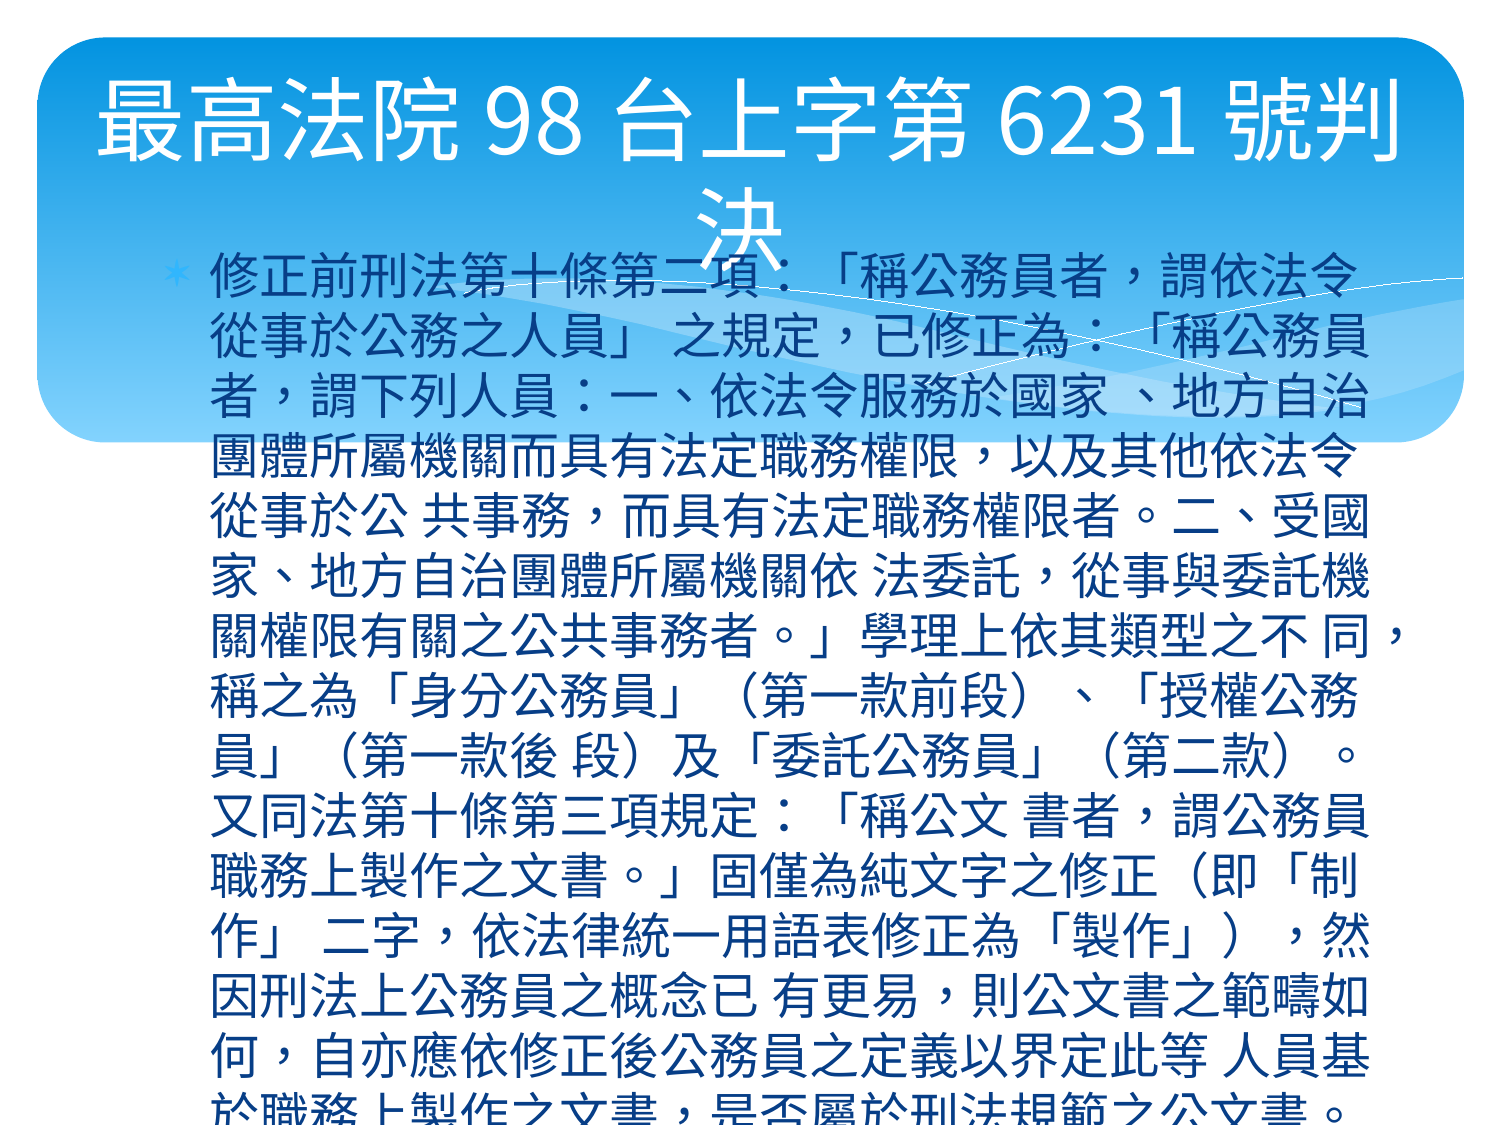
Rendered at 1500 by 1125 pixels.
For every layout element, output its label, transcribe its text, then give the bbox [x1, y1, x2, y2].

title 最高法院98台上字第6231號判決 [75, 55, 1425, 261]
list 修正前刑法第十條第二項：「稱公務員者，謂依法令從事於公務之人員」 之規定，已修正為：「稱公務員者，謂下列人員：一、依法令服務於國家 、地方自治團體所屬機關而具有法定職務權限，以及其他依法令從事於公 共事務，而具有法定職務權限者。二、受國家、地方自治團體所屬機關依 法委託，從事與委託機關權限有關之公共事務者。」學理上依其類型之不 同，稱之為「身分公務員」（第一款前段）、「授權公務員」（第一款後 段）及「委託公務員」（第二款）。又同法第十條第三項規定：「稱公文 書者，謂公務員職務上製作之文書。」固僅為純文字之修正（即「制作」 二字，依法律統一用語表修正為「製作」），然因刑法上公務員之概念已 有更易，則公文書之範疇如何，自亦應依修正後公務員之定義以界定此等 人員基於職務上製作之文書，是否屬於刑法規範之公文書。查公立醫院， 在其組織及性質上雖然可以認為是屬於國家或地方自治團體所屬機關，但是在此等機構服務的人員所從事之工作，實際上與私立醫院，並無多大差別。亦即此等機構所從事之事務，能否認係依法代表、代理國家或地方自治團體處理公共事務，非無疑義。因此服務於公立醫院之人員，除合於修正後刑法第十條第二項第一款後段所規定之依法令從事於公共事務，而具有法定職務權限者外，應不具修正後刑法所稱之公務員身分。從而本件偽造由三軍總醫院出具之診斷證明書，得否認係公務員職務上製作之文書？ 而具公文書性質？即非無疑。 [150, 237, 1424, 988]
